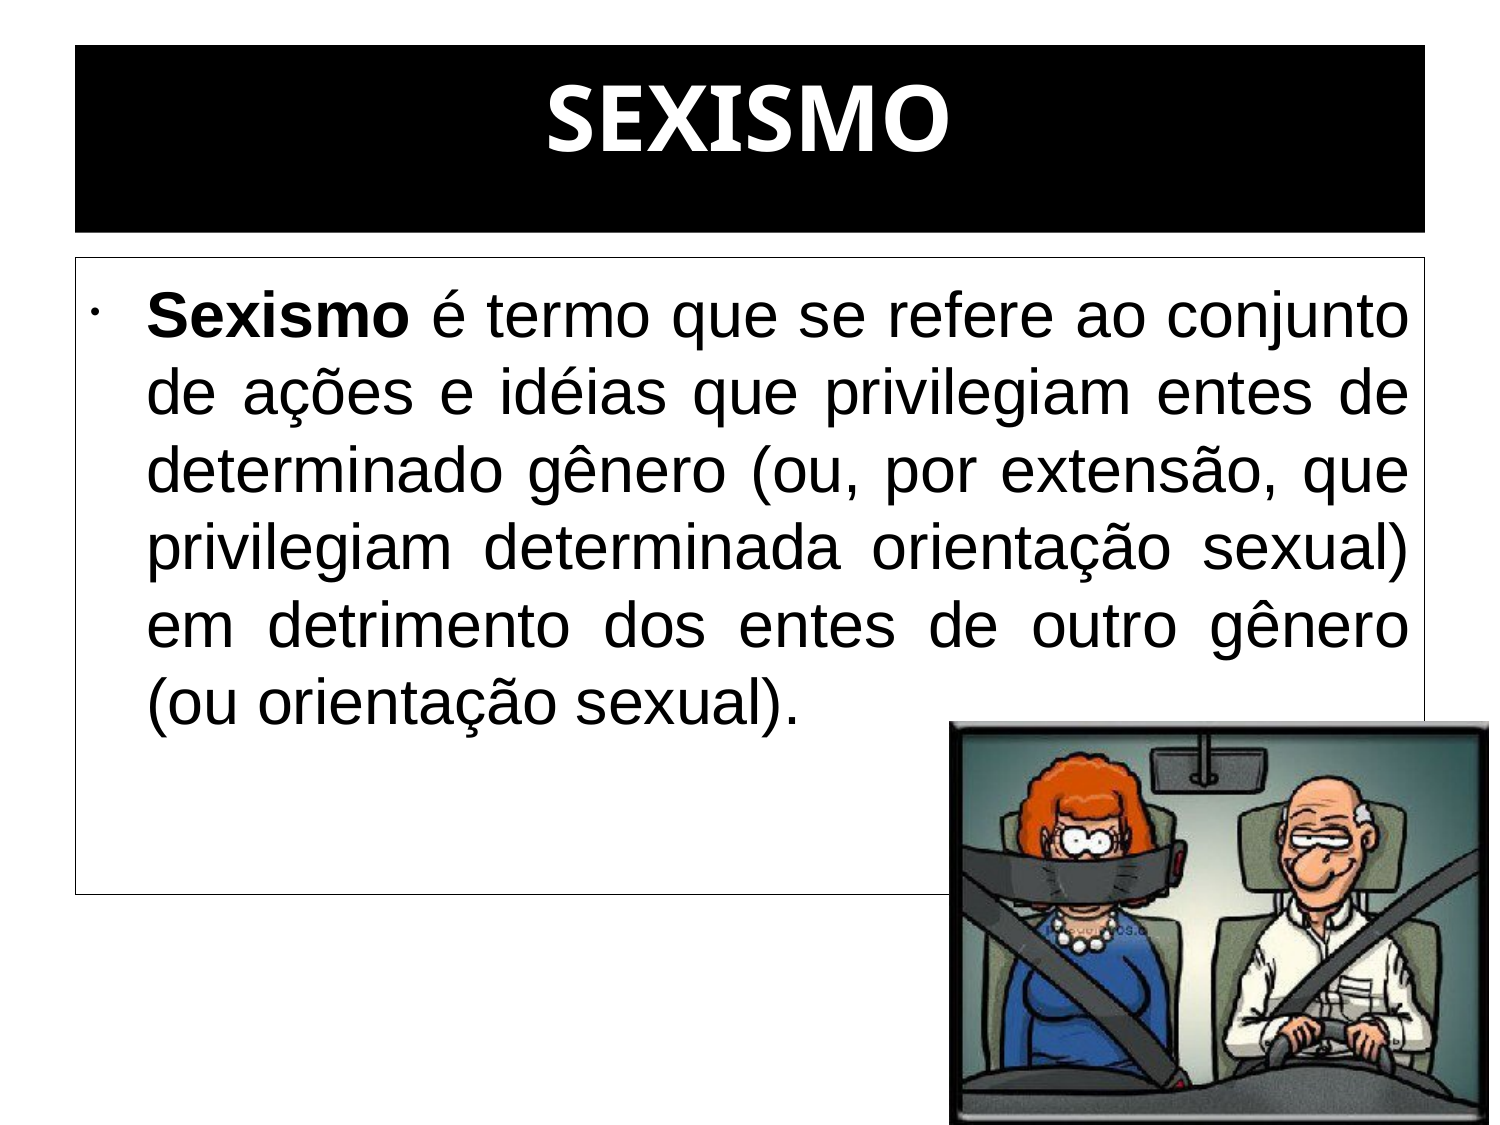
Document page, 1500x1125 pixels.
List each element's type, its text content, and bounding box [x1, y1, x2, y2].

picture [949, 721, 1489, 1125]
list Sexismo é termo que se refere ao conjunto de ações e idéias que privilegiam entes de determinado gênero (ou, por extensão, que privilegiam determinada orientação sexual) em detrimento dos entes de outro gênero (ou orientação sexual). [75, 257, 1425, 895]
title SEXISMO [75, 45, 1425, 233]
